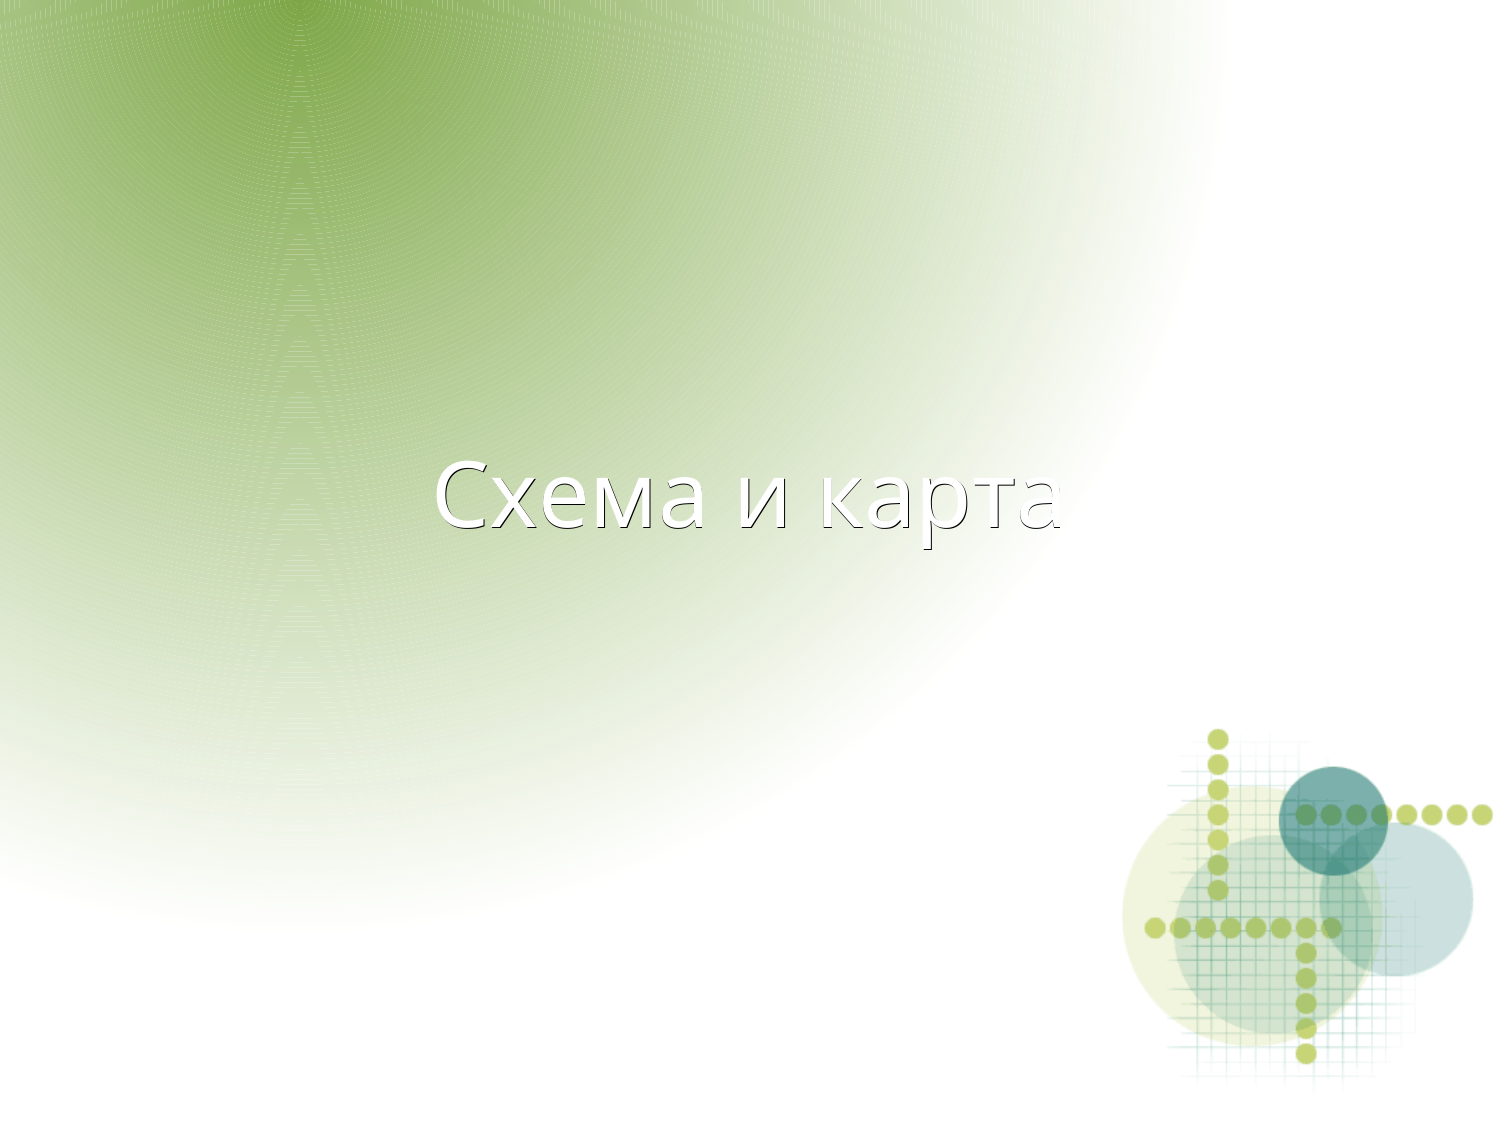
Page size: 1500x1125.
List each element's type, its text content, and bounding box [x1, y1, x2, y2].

subtitle [225, 637, 1276, 926]
title Схема и карта [112, 327, 1388, 563]
picture [1110, 718, 1500, 1098]
